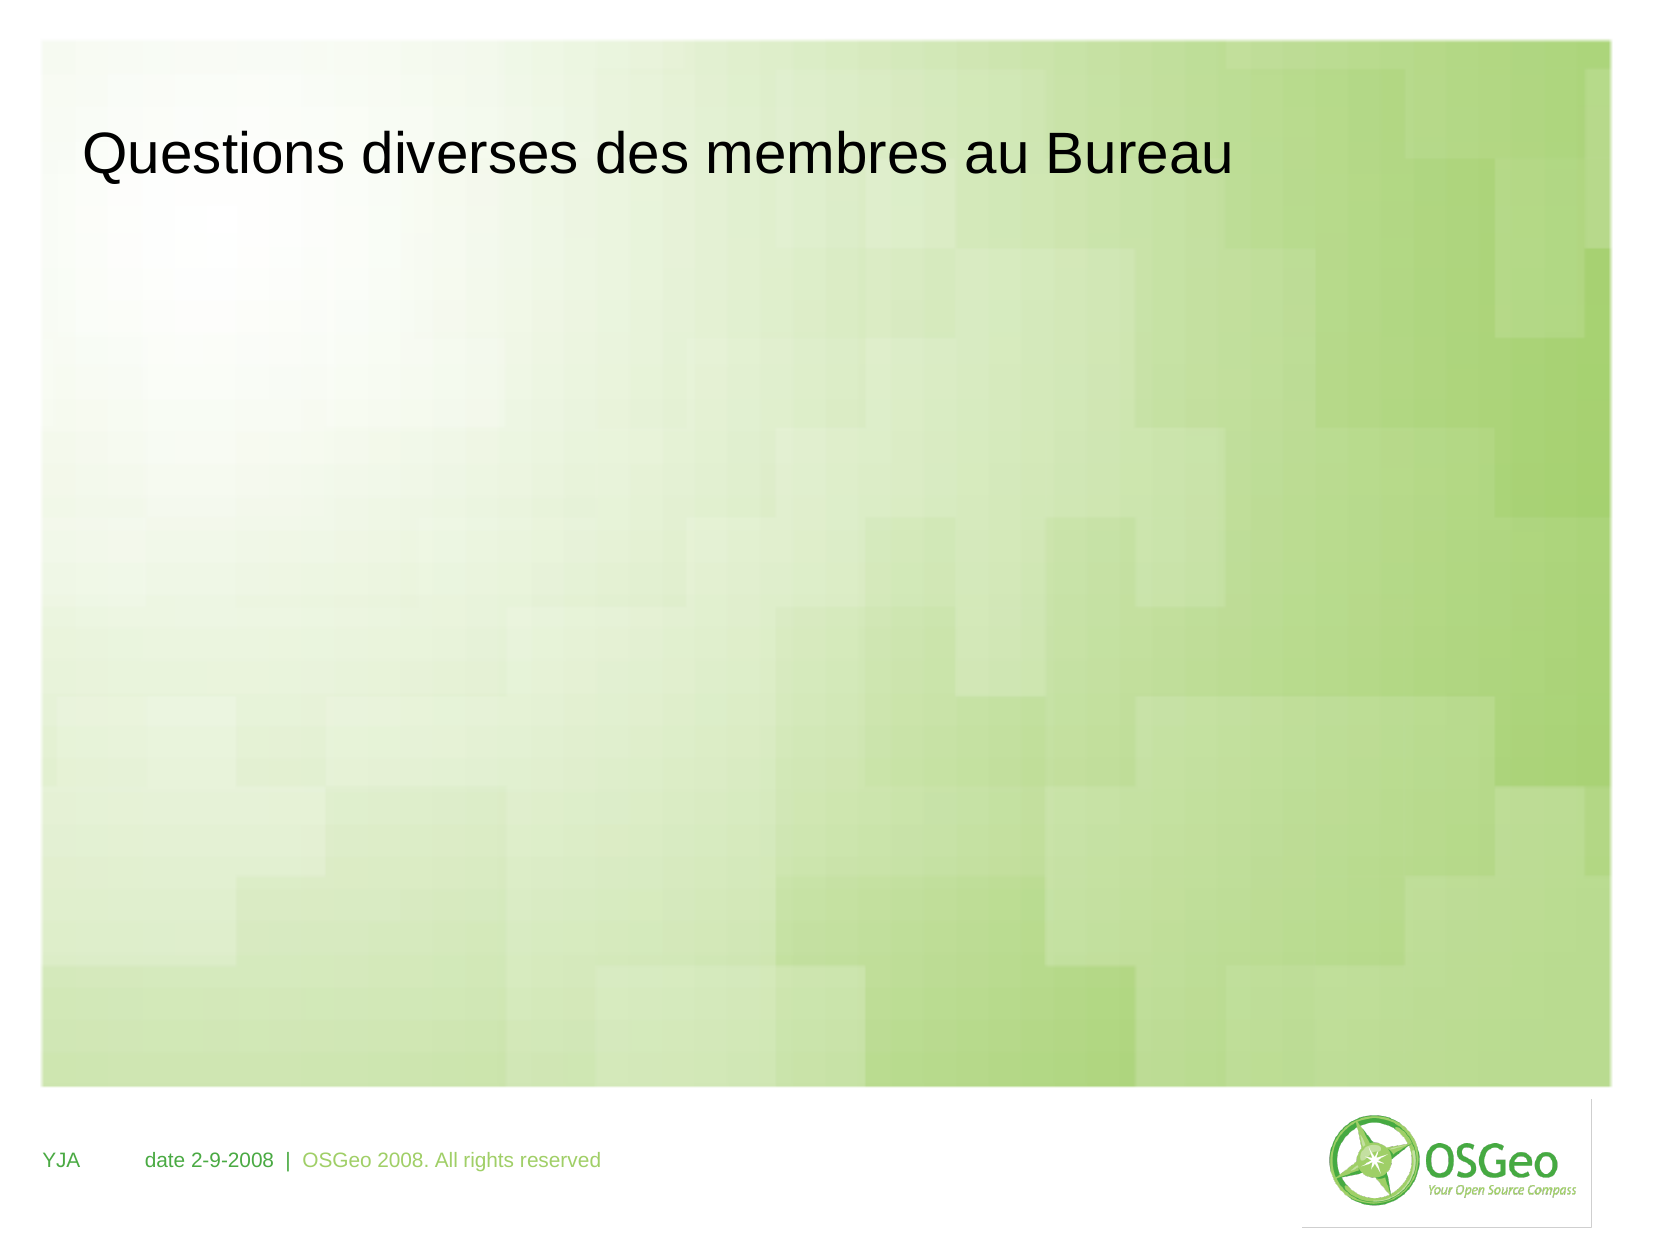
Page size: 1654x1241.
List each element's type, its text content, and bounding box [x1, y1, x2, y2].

title Questions diverses des membres au Bureau [82, 49, 1571, 257]
picture [0, 1, 1654, 1239]
